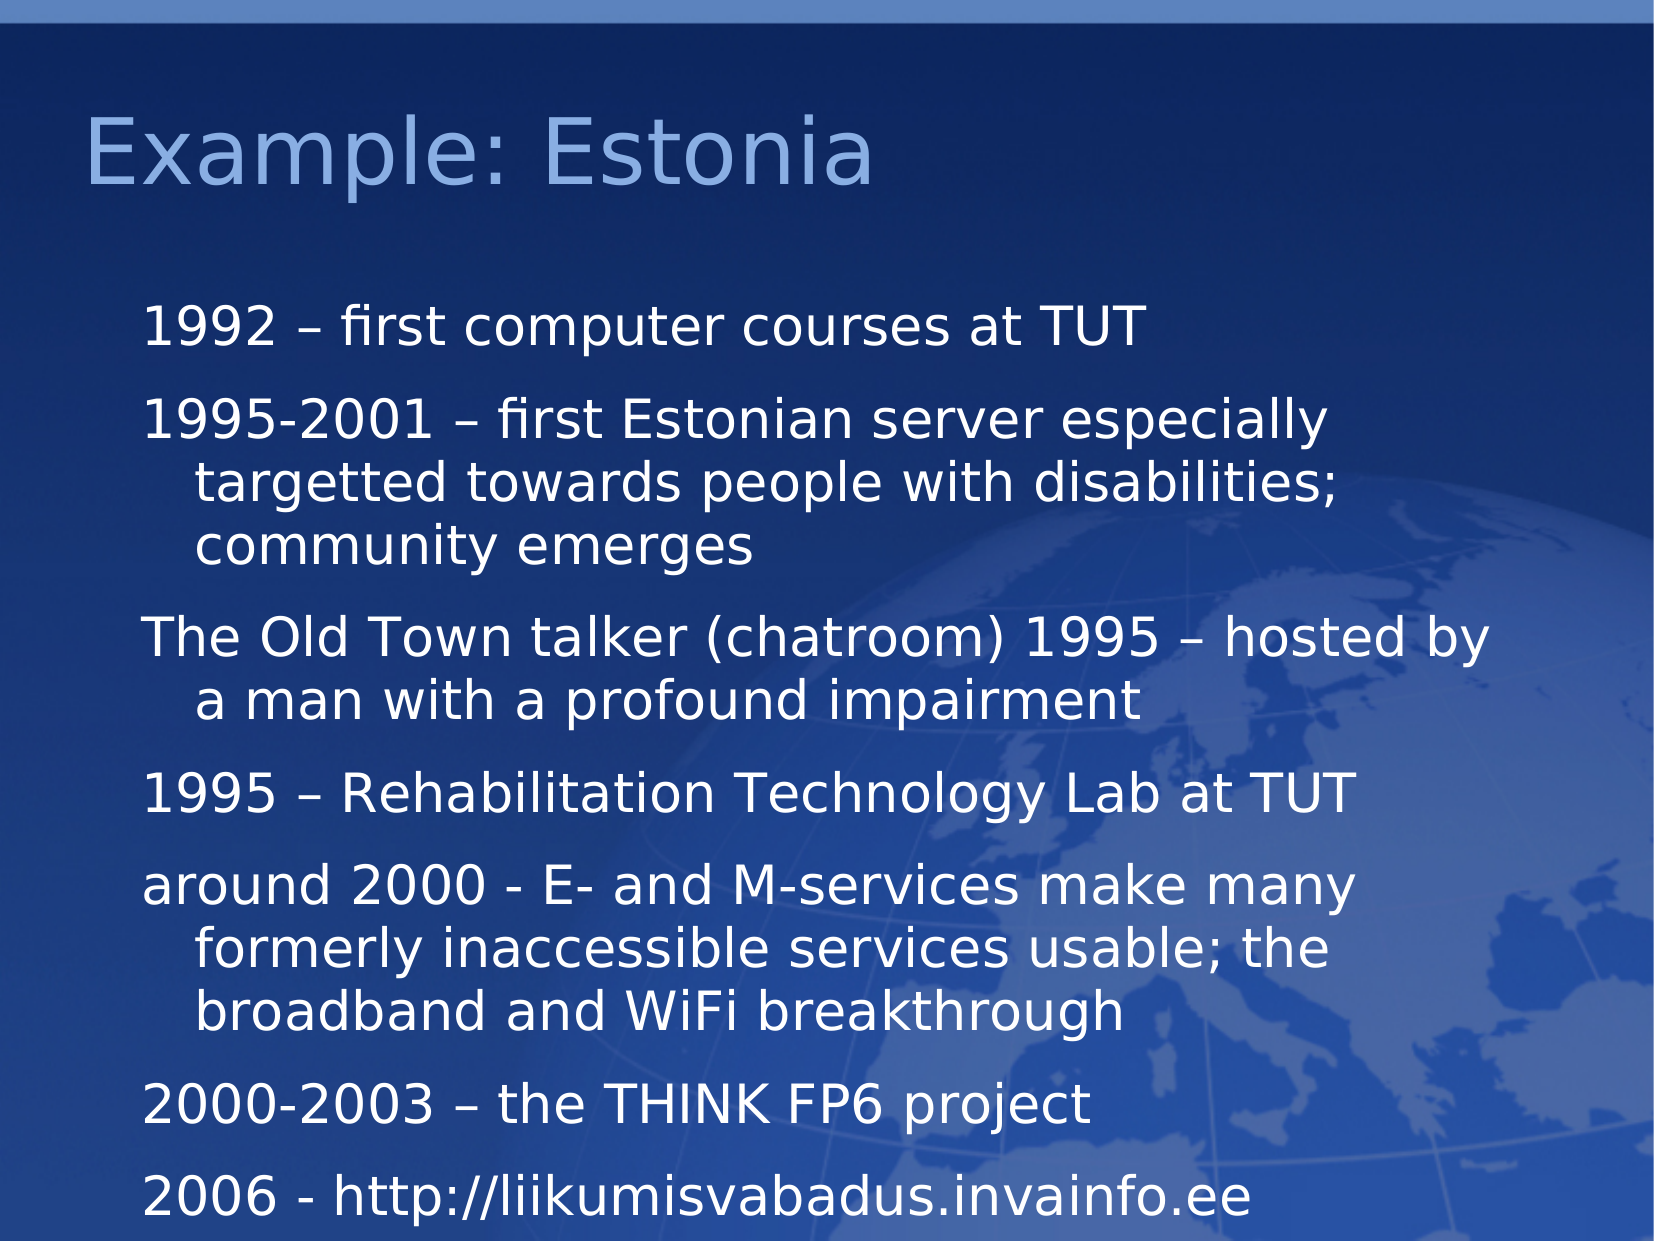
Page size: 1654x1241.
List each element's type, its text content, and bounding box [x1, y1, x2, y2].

picture [0, 0, 1654, 1241]
list 1992 – first computer courses at TUT 1995-2001 – first Estonian server especially targetted towards people with disabilities; community emerges The Old Town talker (chatroom) 1995 – hosted by a man with a profound impairment 1995 – Rehabilitation Technology Lab at TUT around 2000 - E- and M-services make many formerly inaccessible services usable; the broadband and WiFi breakthrough 2000-2003 – the THINK FP6 project 2006 - http://liikumisvabadus.invainfo.ee [123, 295, 1536, 1229]
title Example: Estonia [82, 49, 1571, 257]
